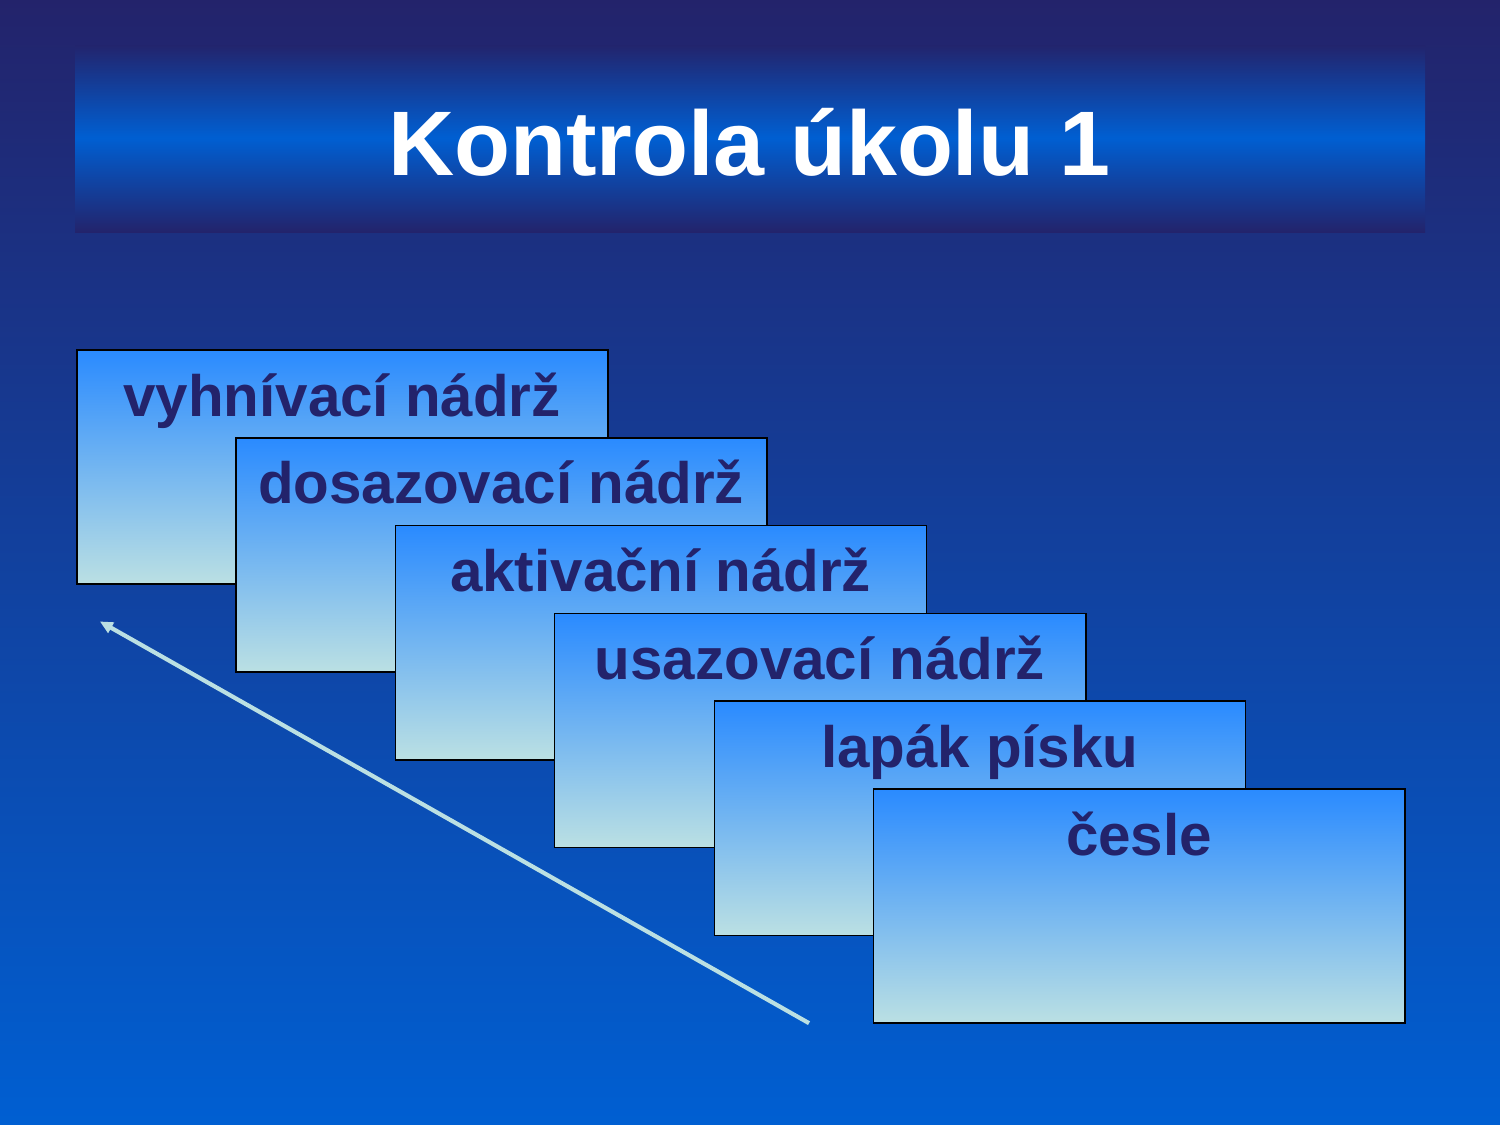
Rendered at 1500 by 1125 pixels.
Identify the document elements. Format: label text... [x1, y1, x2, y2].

text_box aktivační nádrž [395, 525, 927, 760]
title Kontrola úkolu 1 [75, 45, 1426, 233]
text_box dosazovací nádrž [235, 437, 768, 672]
text_box usazovací nádrž [554, 613, 1086, 848]
text_box vyhnívací nádrž [76, 349, 609, 585]
text_box lapák písku [714, 701, 1246, 936]
text_box česle [873, 788, 1405, 1024]
